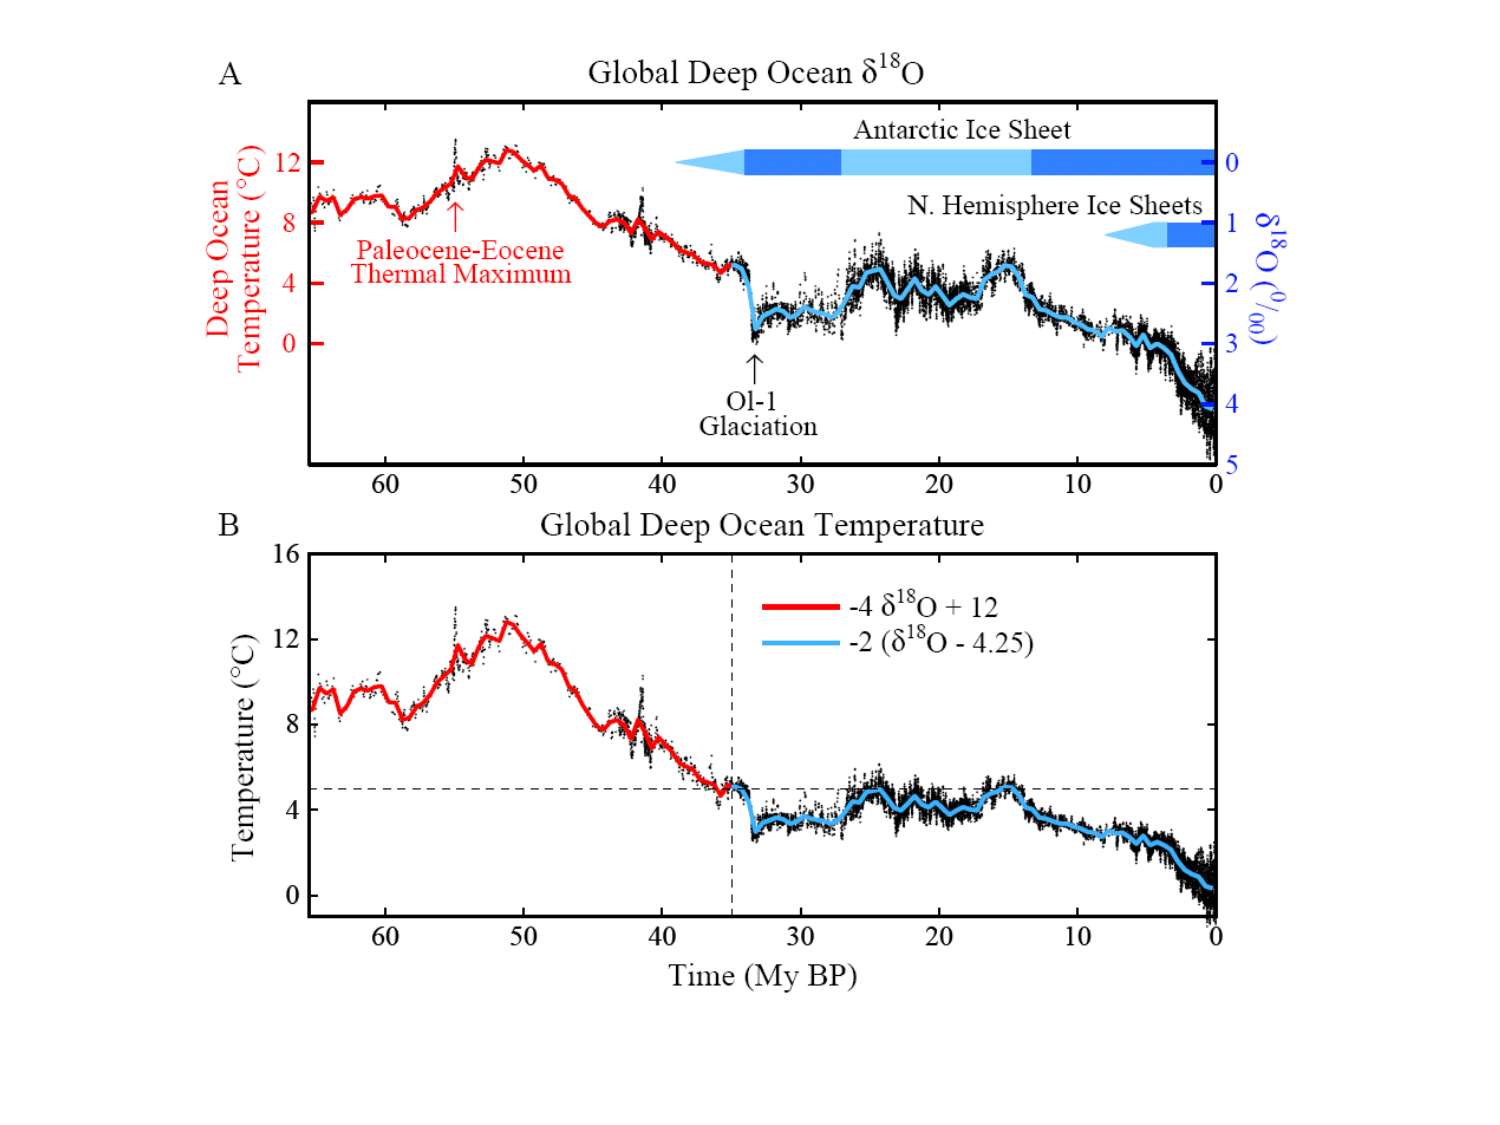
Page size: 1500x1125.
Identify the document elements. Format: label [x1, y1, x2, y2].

picture [200, 49, 1296, 1001]
